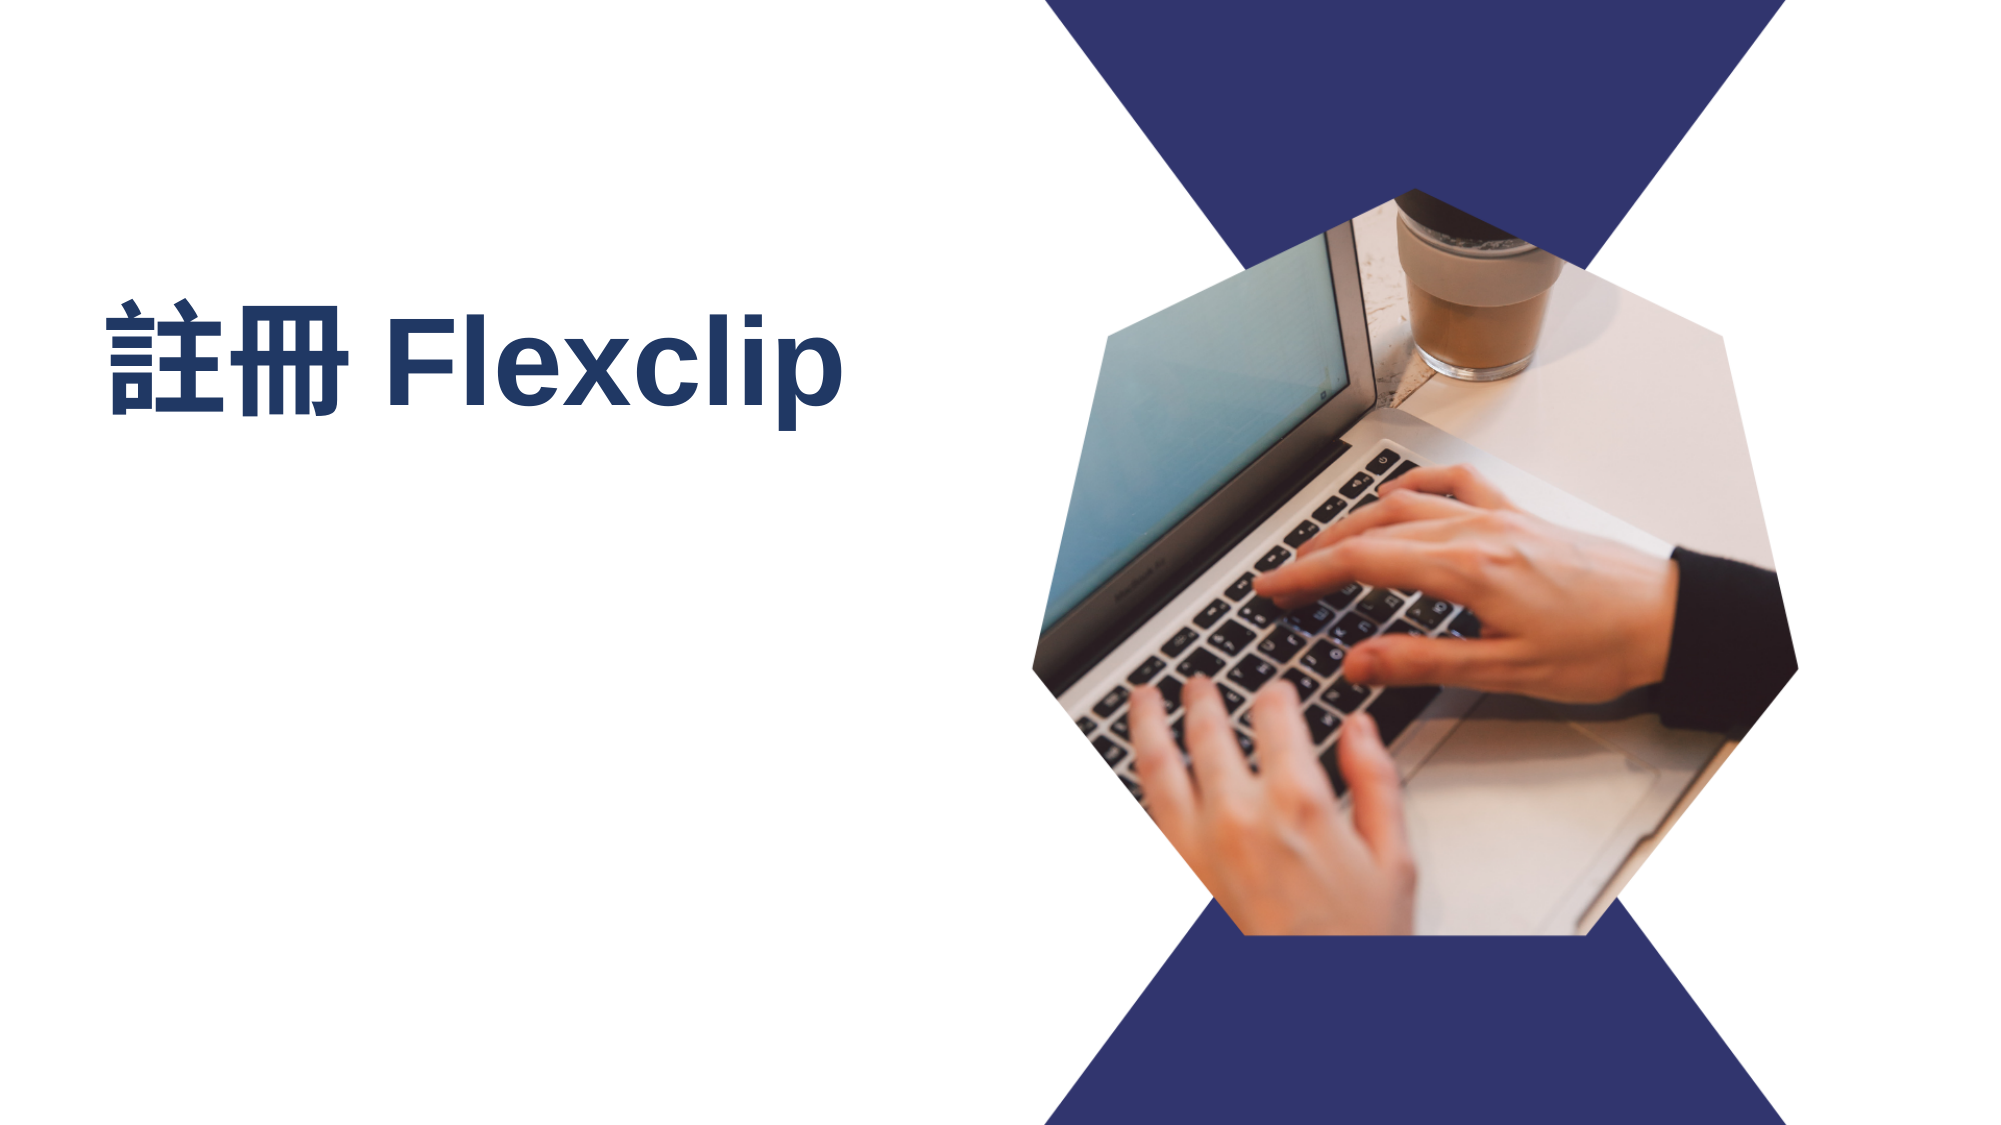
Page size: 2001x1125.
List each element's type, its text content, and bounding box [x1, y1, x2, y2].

title 註冊Flexclip [87, 86, 1053, 441]
picture [0, 0, 2001, 1125]
